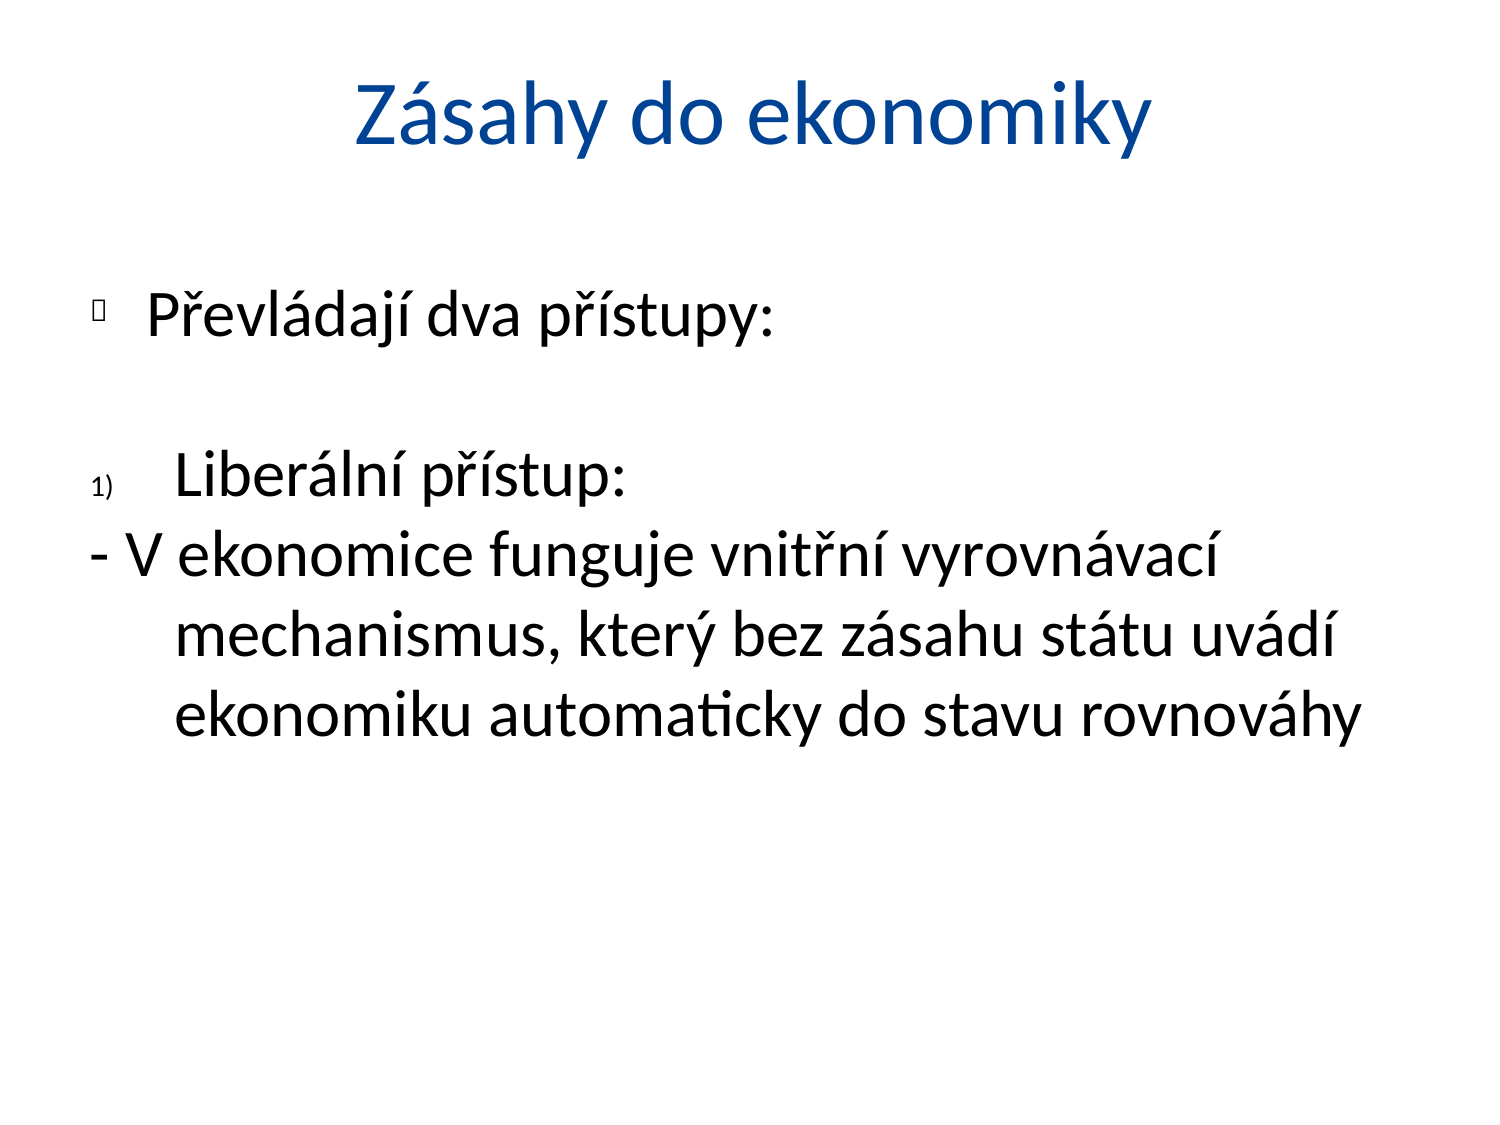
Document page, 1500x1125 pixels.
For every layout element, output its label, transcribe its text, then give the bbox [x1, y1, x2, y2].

title Zásahy do ekonomiky [75, 45, 1425, 233]
list Převládají dva přístupy: Liberální přístup: - V ekonomice funguje vnitřní vyrovnávací mechanismus, který bez zásahu státu uvádí ekonomiku automaticky do stavu rovnováhy [75, 262, 1425, 1005]
